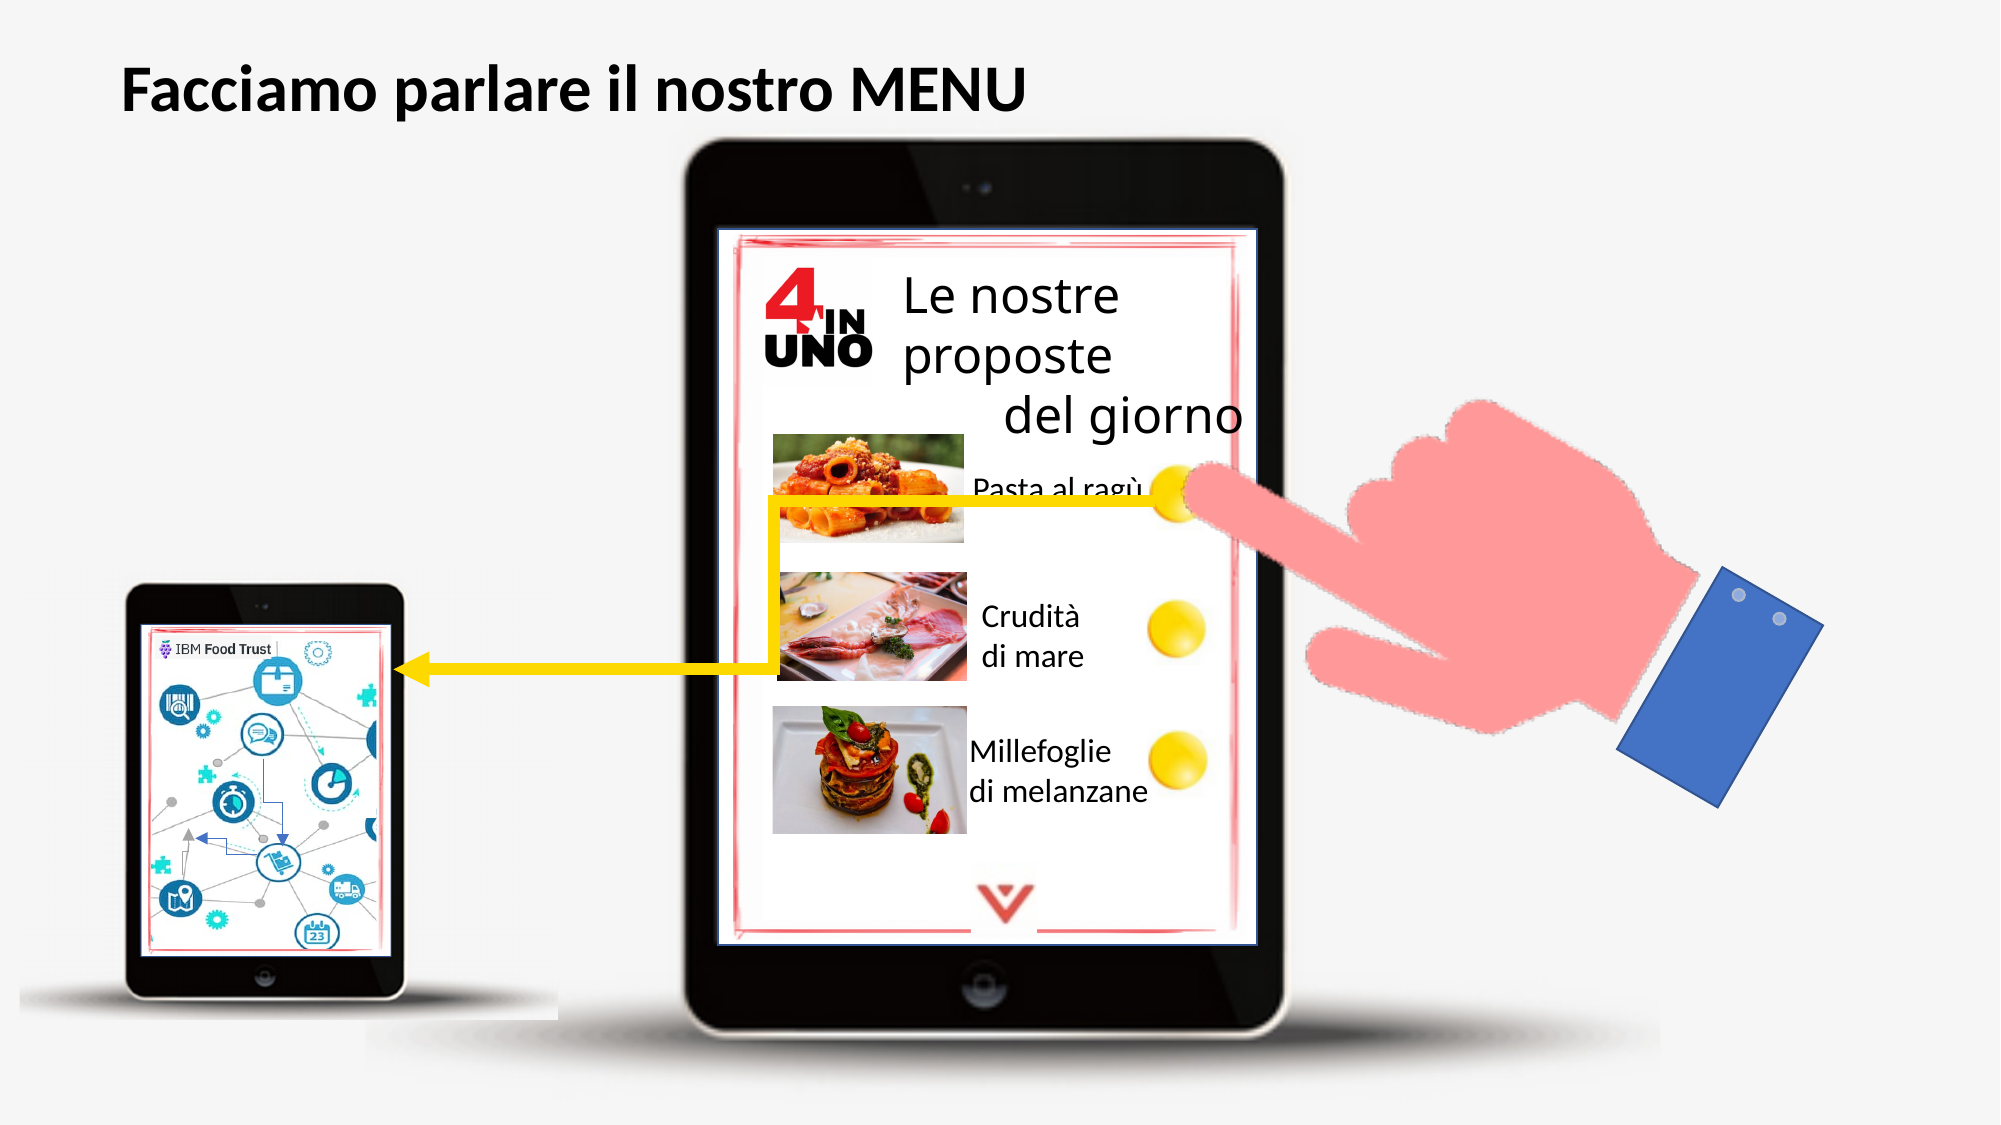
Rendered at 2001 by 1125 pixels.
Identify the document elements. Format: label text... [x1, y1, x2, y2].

text_box Crudità di mare [966, 586, 1082, 682]
text_box [213, 759, 223, 767]
text_box Millefoglie di melanzane [954, 721, 1192, 817]
text_box [780, 515, 1125, 586]
text_box [258, 835, 268, 843]
text_box [718, 675, 1257, 945]
text_box [763, 258, 887, 663]
text_box Pasta al ragù [957, 507, 1129, 515]
text_box [964, 452, 1161, 459]
picture [19, 105, 1811, 1108]
text_box Le nostre proposte del giorno [887, 256, 1271, 452]
text_box [1617, 567, 1823, 808]
text_box [763, 675, 1225, 920]
text_box [718, 229, 1257, 663]
text_box Facciamo parlare il nostro MENU [0, 37, 1545, 133]
text_box Pasta al ragù [957, 459, 1156, 495]
